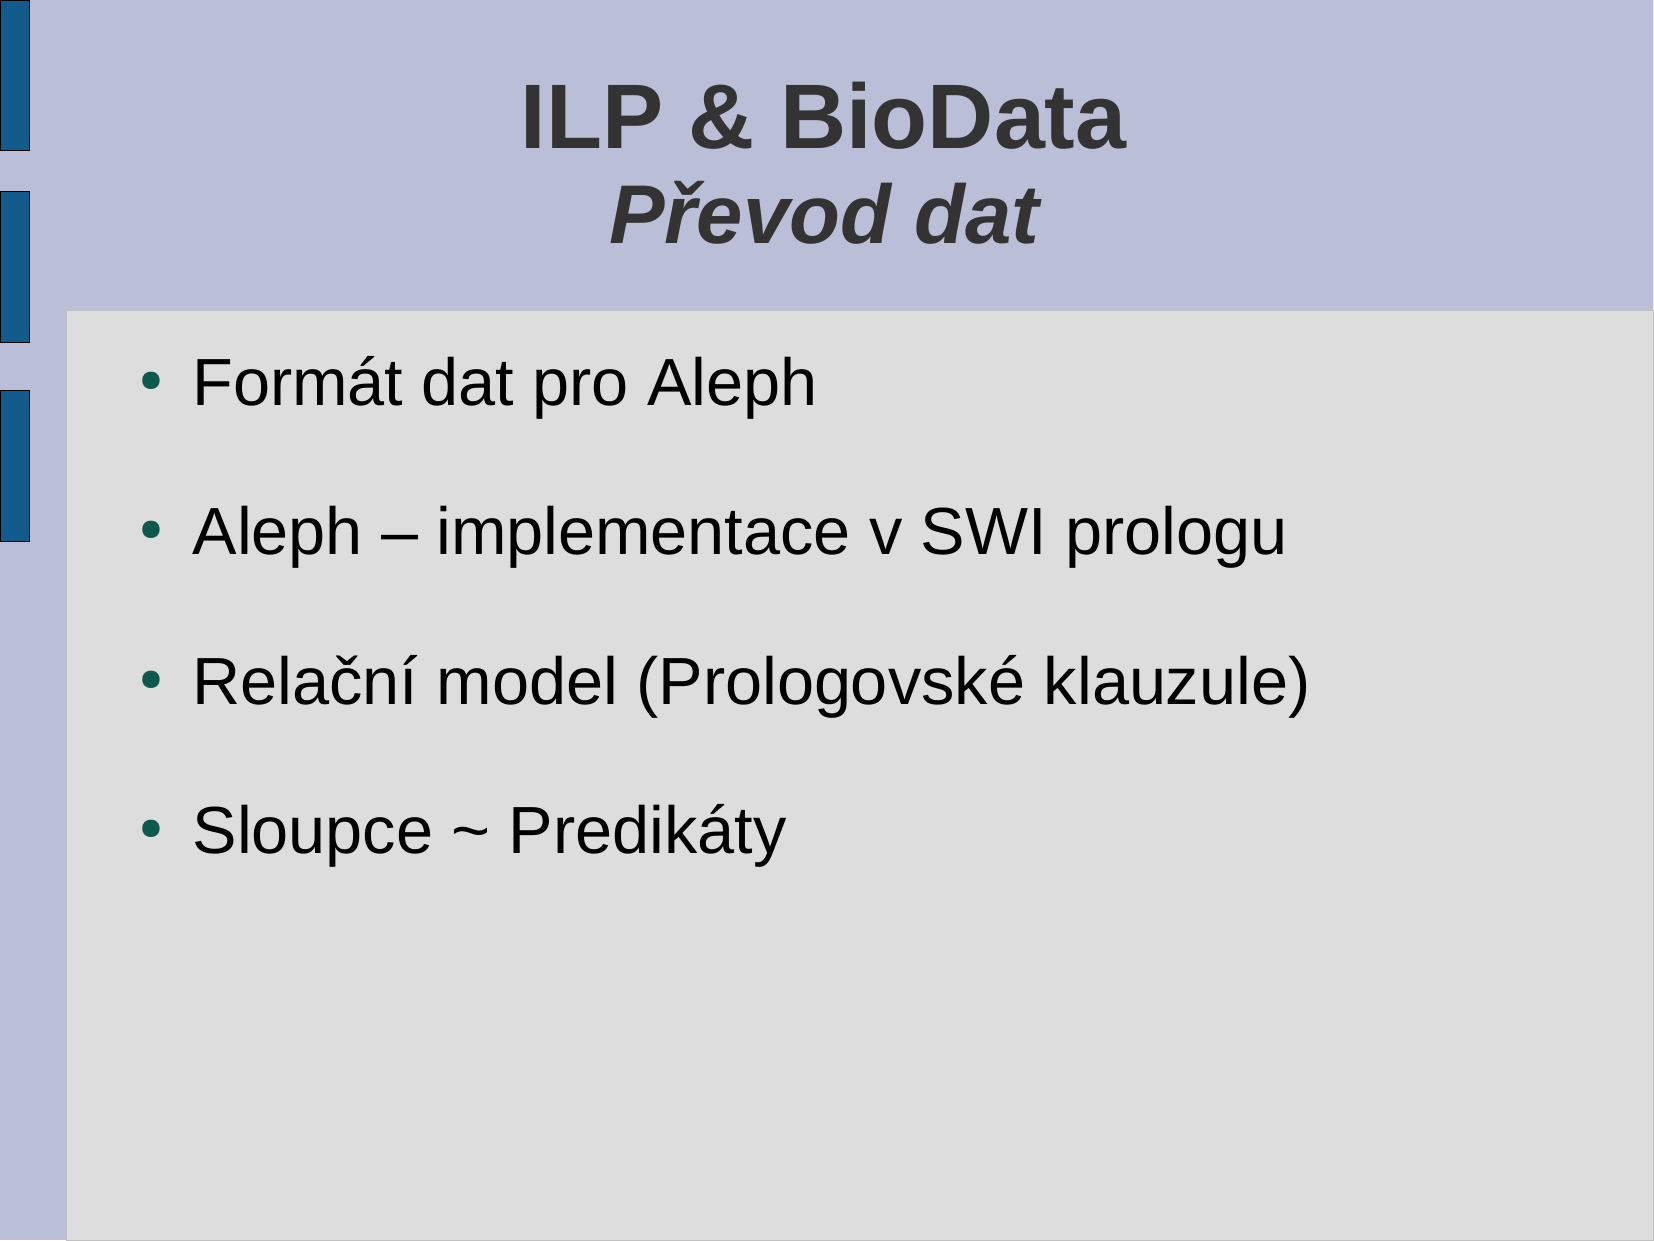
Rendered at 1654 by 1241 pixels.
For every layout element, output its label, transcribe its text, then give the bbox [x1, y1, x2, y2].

list Formát dat pro Aleph Aleph – implementace v SWI prologu Relační model (Prologovské klauzule) Sloupce ~ Predikáty [121, 344, 1534, 1112]
title ILP & BioData Převod dat [118, 65, 1531, 261]
